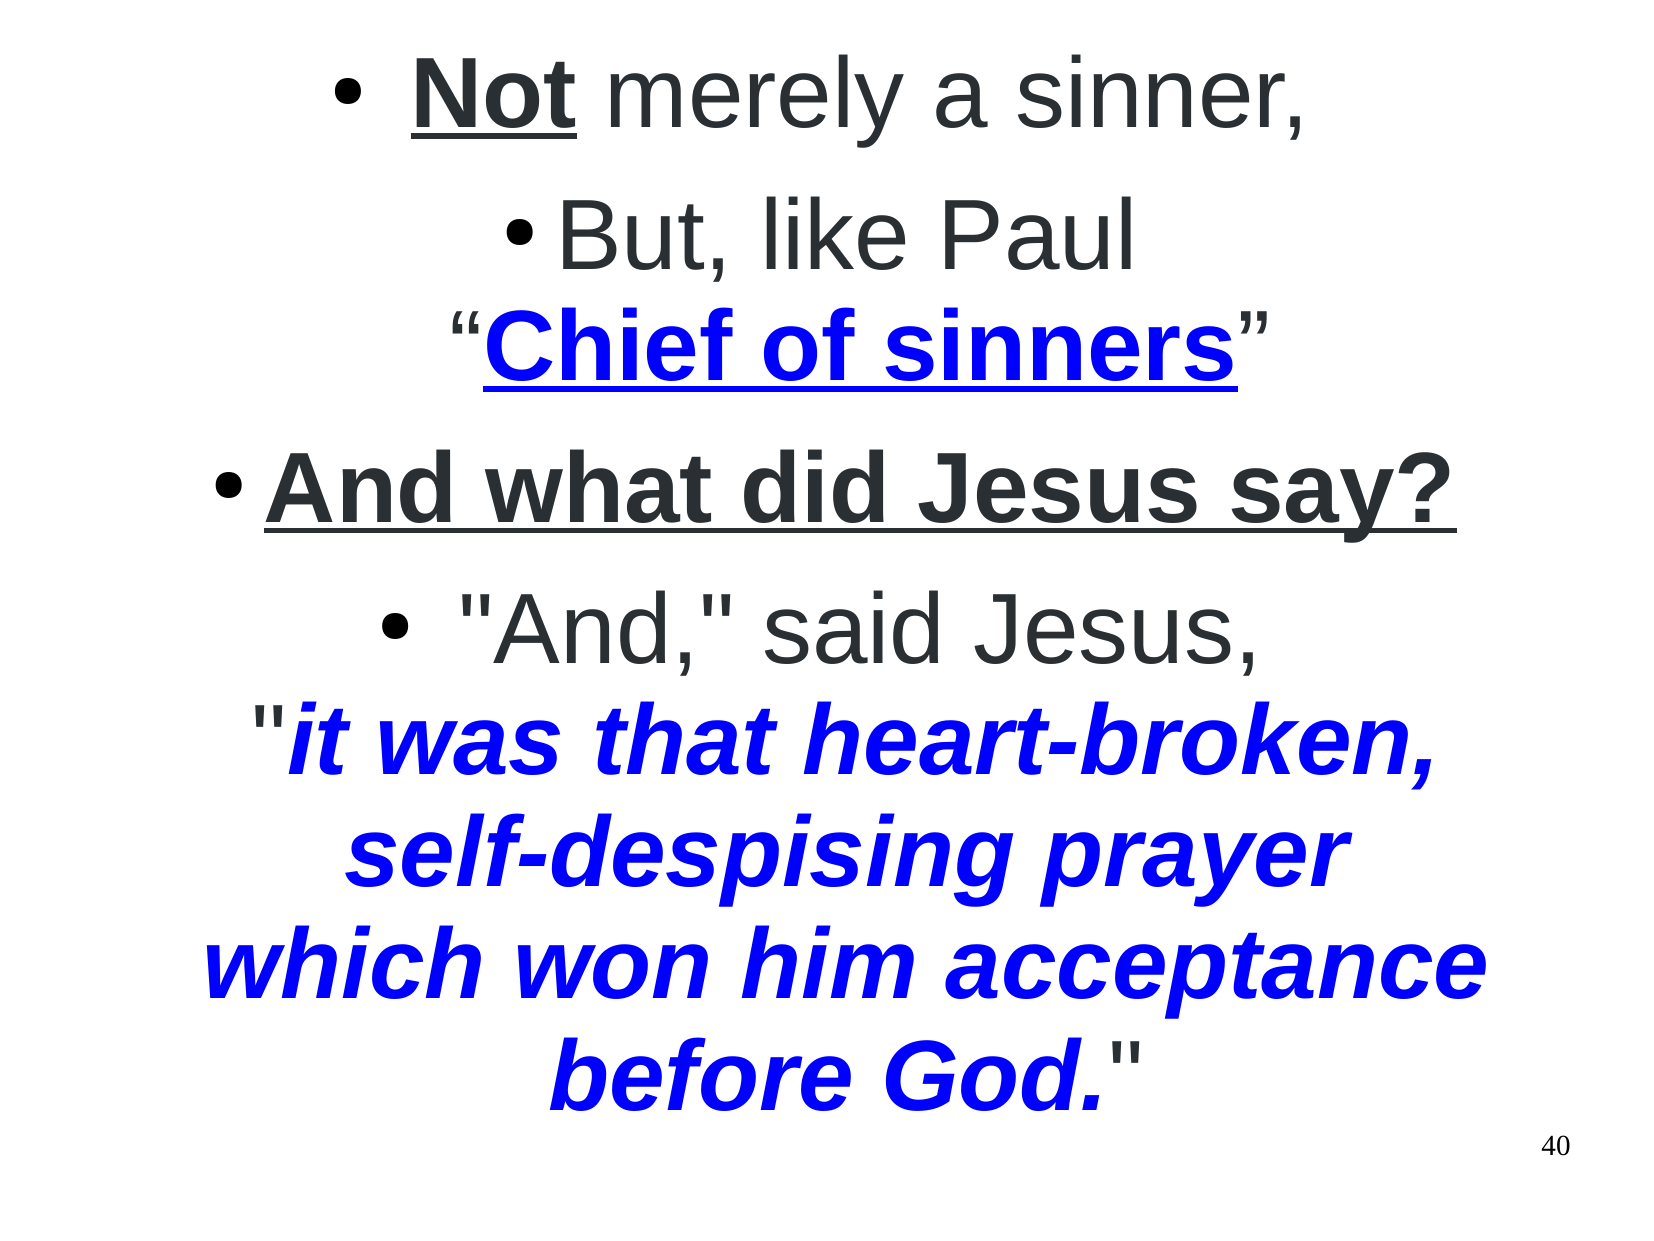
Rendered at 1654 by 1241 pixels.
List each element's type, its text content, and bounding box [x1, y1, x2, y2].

list Not merely a sinner, But, like Paul “Chief of sinners” And what did Jesus say? "And," said Jesus, "it was that heart-broken, self-despising prayer which won him acceptance before God." [37, 37, 1613, 1238]
